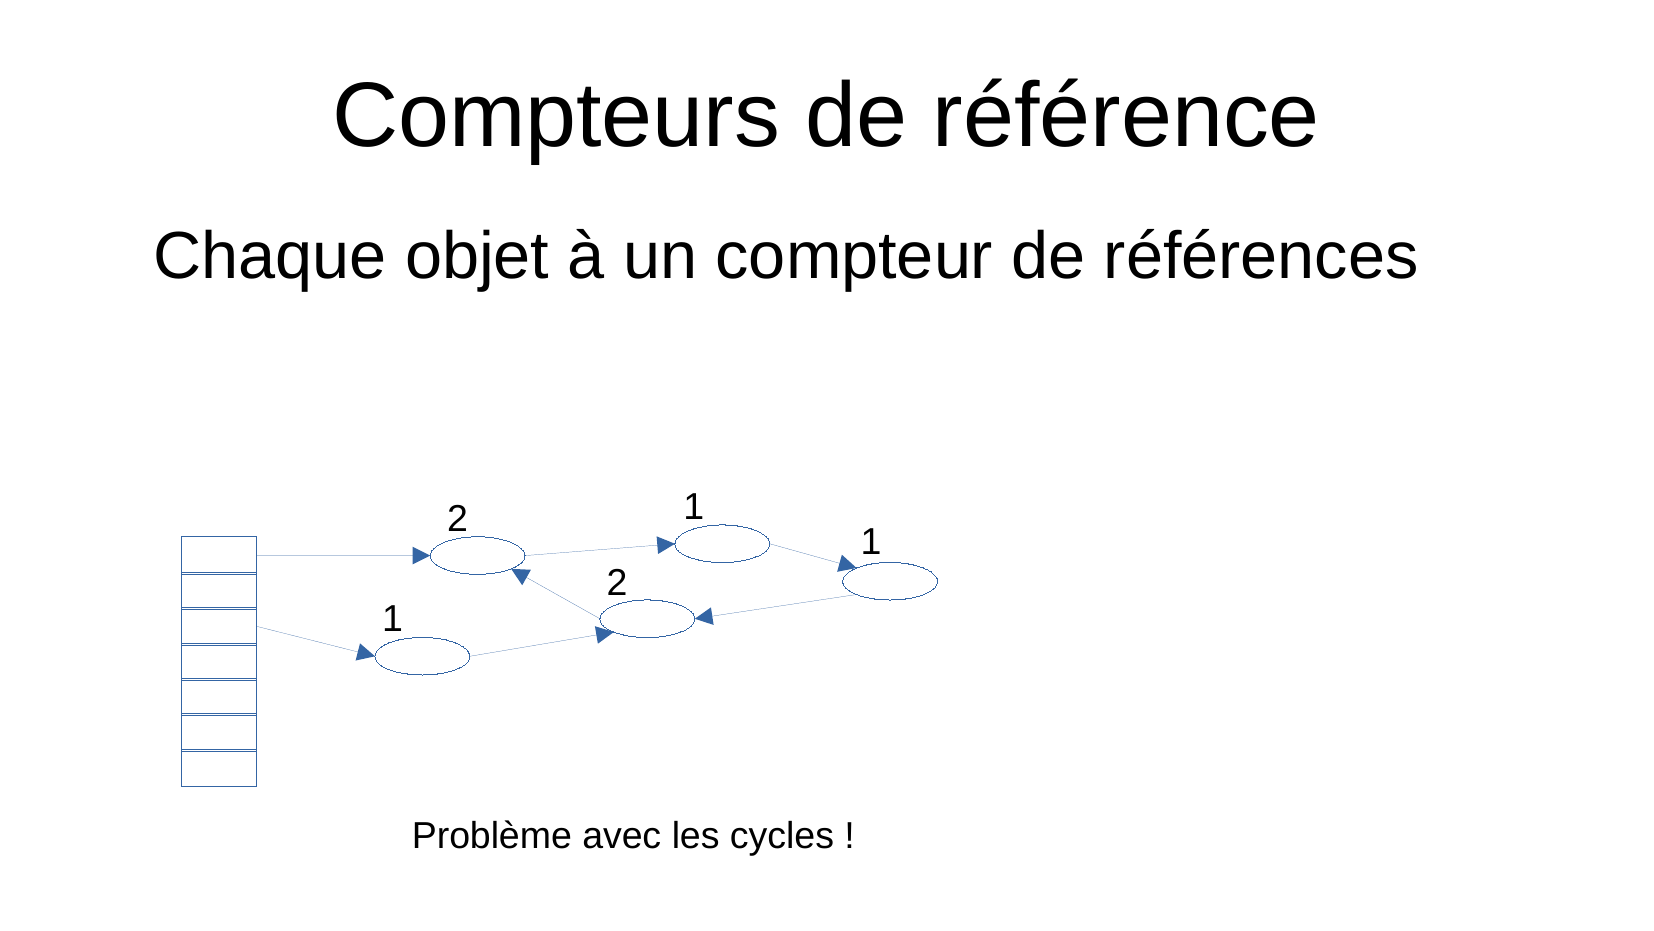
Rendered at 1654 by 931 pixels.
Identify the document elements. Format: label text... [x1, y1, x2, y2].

text_box 2 [591, 554, 643, 612]
title Compteurs de référence [82, 37, 1571, 193]
text_box 2 [432, 489, 483, 547]
text_box Problème avec les cycles ! [397, 807, 883, 865]
text_box 1 [367, 589, 418, 647]
text_box 1 [668, 477, 719, 535]
list Chaque objet à un compteur de références [82, 217, 1571, 451]
text_box 1 [845, 513, 897, 571]
